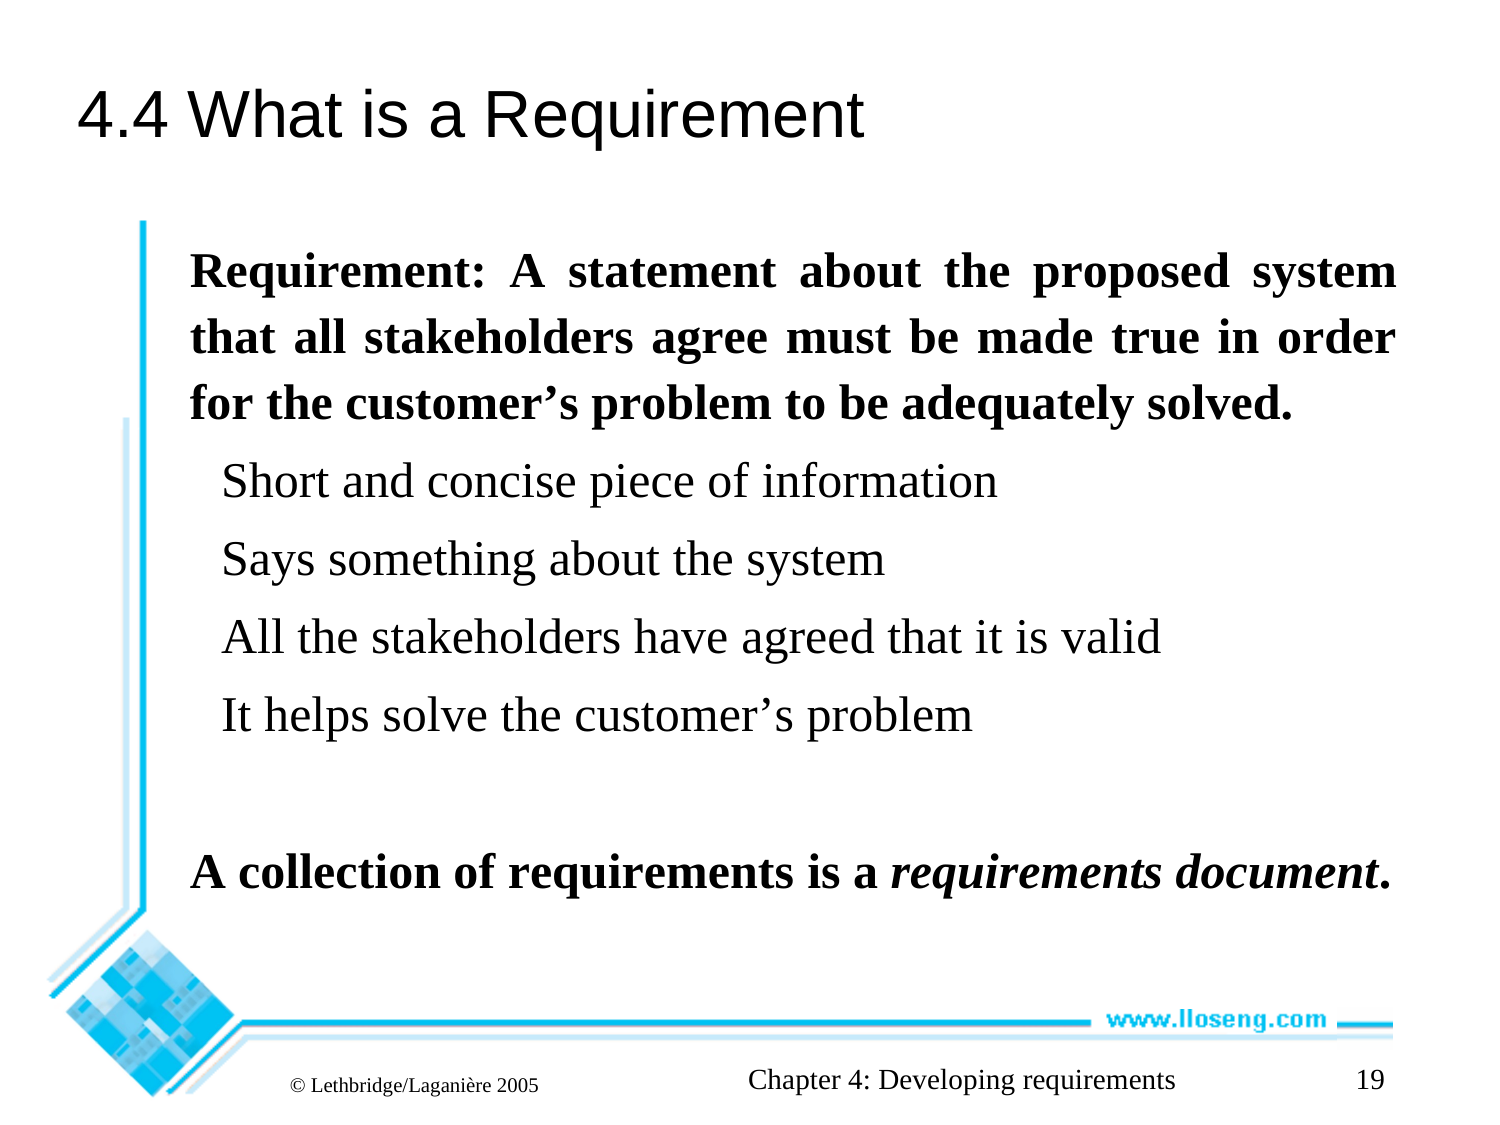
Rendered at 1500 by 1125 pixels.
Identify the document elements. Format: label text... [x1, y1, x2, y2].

list Requirement: A statement about the proposed system that all stakeholders agree must be made true in order for the customer’s problem to be adequately solved. Short and concise piece of information Says something about the system All the stakeholders have agreed that it is valid It helps solve the customer’s problem A collection of requirements is a requirements document. [174, 224, 1413, 1125]
picture [35, 209, 174, 1099]
picture [163, 994, 174, 1016]
title 4.4 What is a Requirement [62, 37, 1413, 188]
